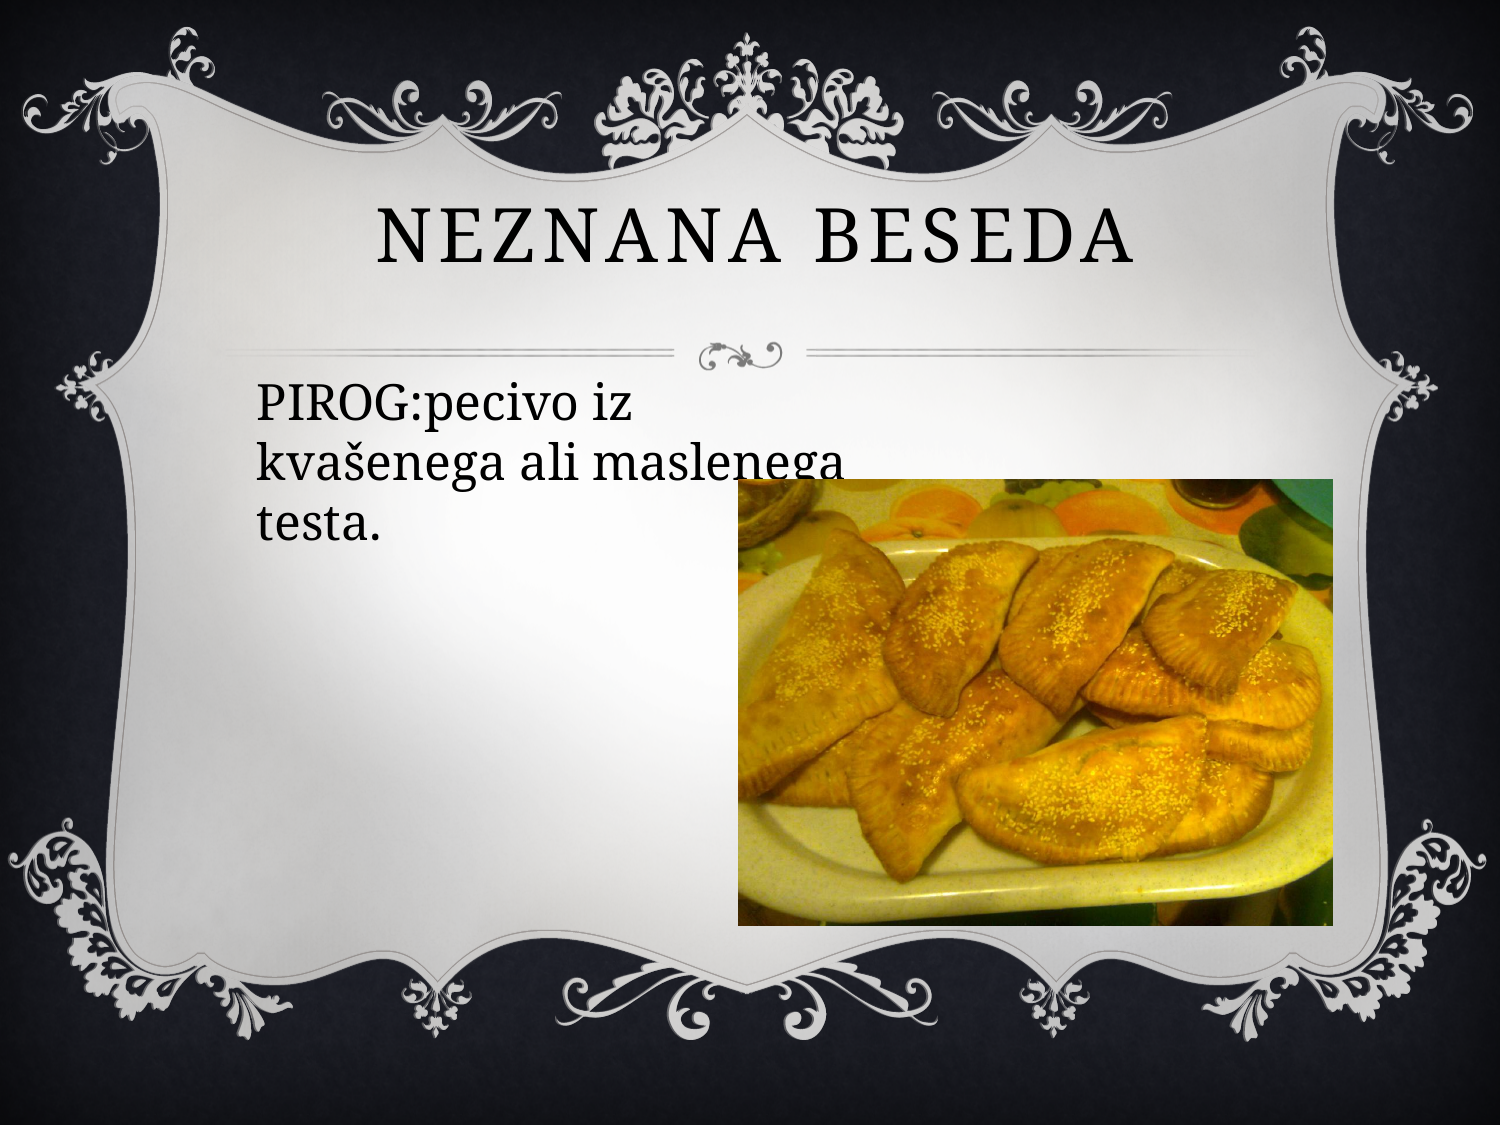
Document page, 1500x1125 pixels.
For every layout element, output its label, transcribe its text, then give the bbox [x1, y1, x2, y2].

picture [0, 0, 1500, 1125]
text_box PIROG:pecivo iz kvašenega ali maslenega testa. [242, 363, 892, 559]
title Neznana beseda [230, 172, 1281, 286]
